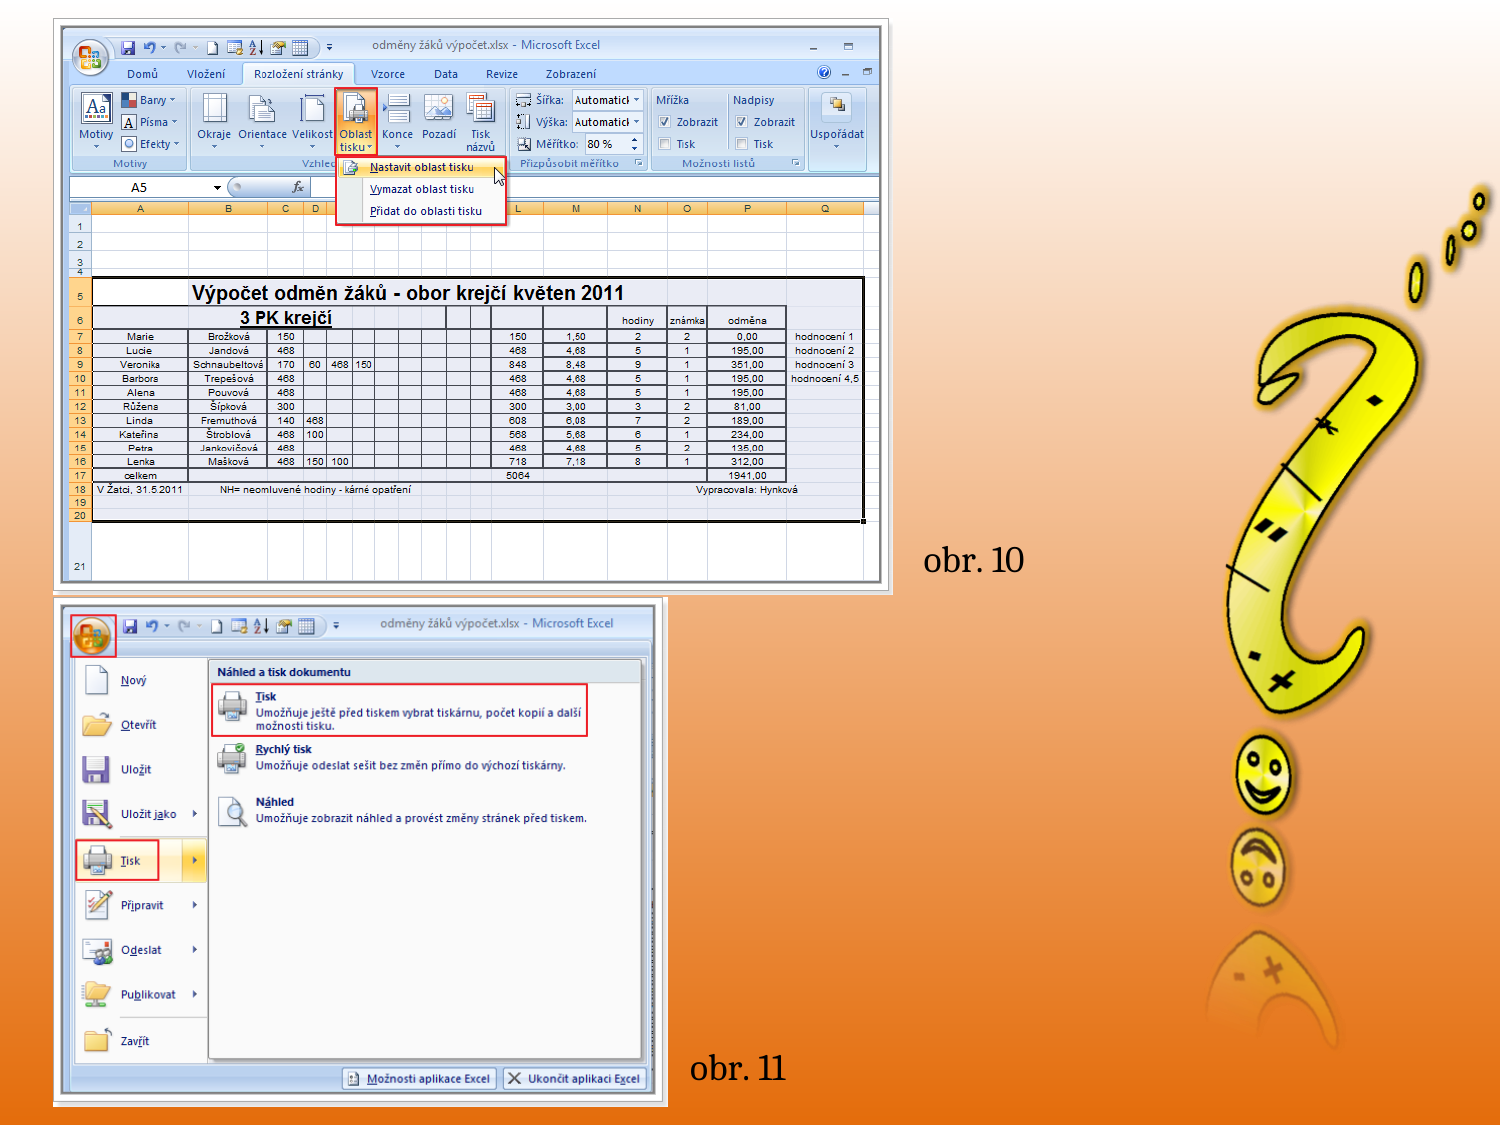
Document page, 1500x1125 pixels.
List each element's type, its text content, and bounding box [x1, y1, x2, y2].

picture [53, 597, 668, 1108]
text_box obr. 10 [908, 527, 1040, 588]
picture [1171, 160, 1500, 1125]
text_box obr. 11 [675, 1034, 801, 1096]
picture [53, 18, 893, 595]
